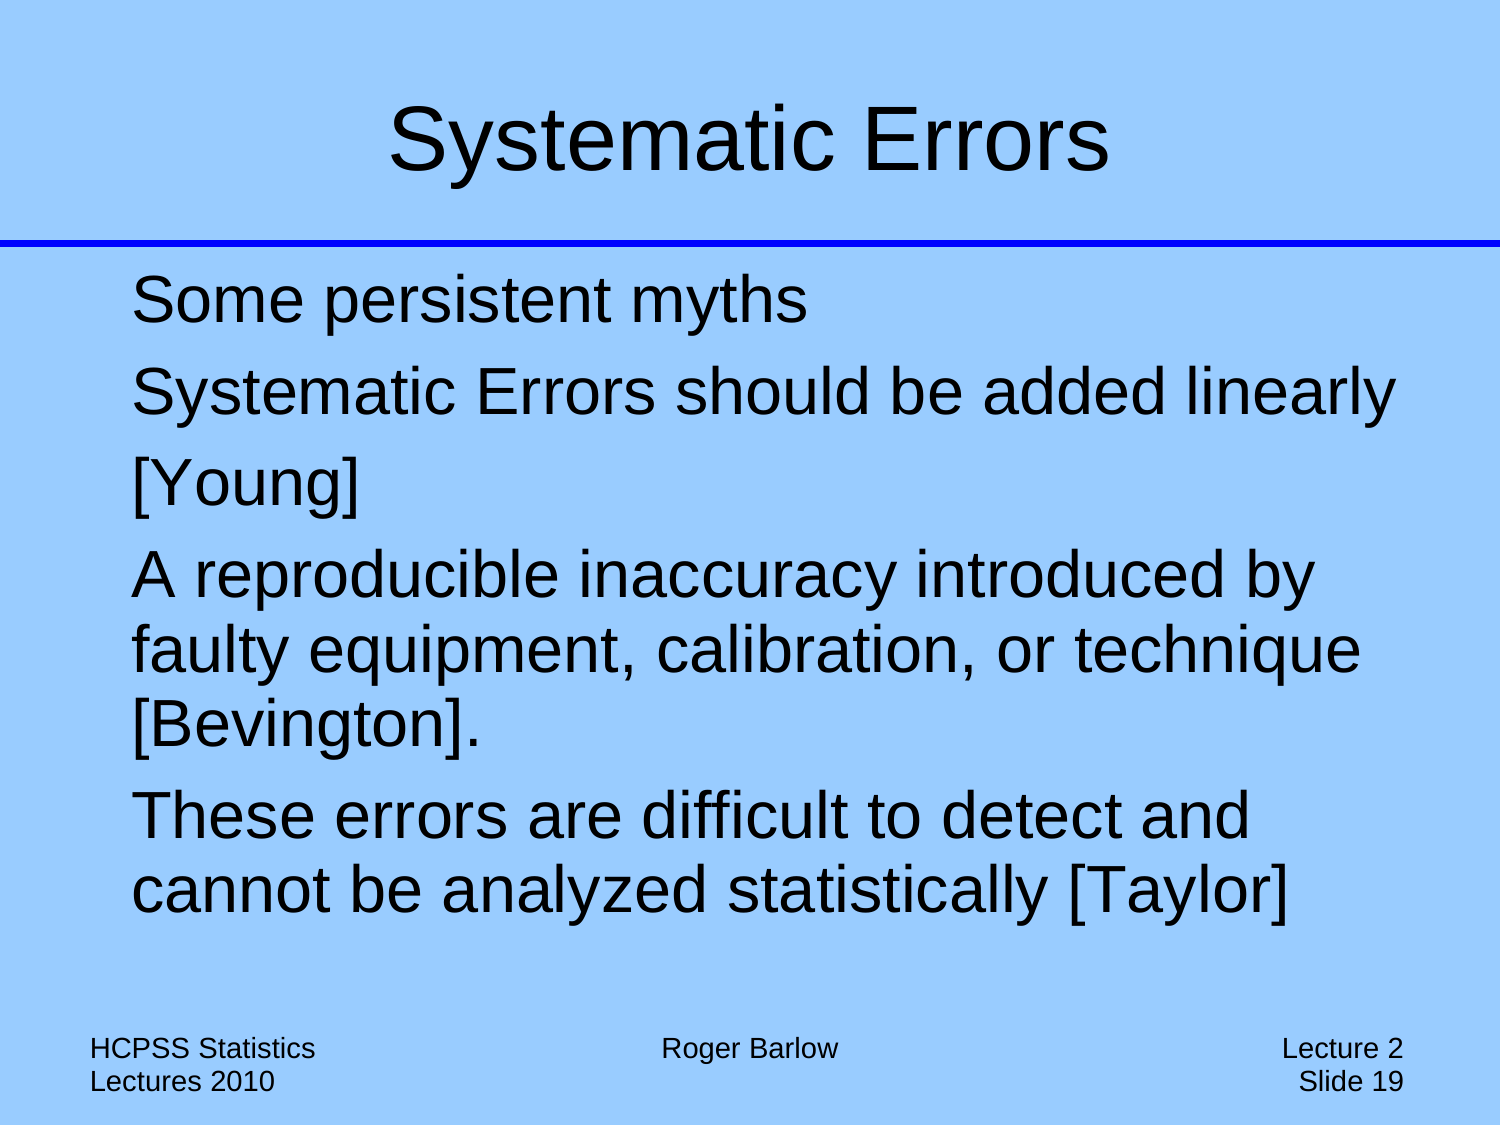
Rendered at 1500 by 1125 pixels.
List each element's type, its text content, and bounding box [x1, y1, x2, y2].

title Systematic Errors [75, 52, 1426, 226]
list Some persistent myths Systematic Errors should be added linearly [Young] A reproducible inaccuracy introduced by faulty equipment, calibration, or technique [Bevington]. These errors are difficult to detect and cannot be analyzed statistically [Taylor] [75, 262, 1418, 991]
